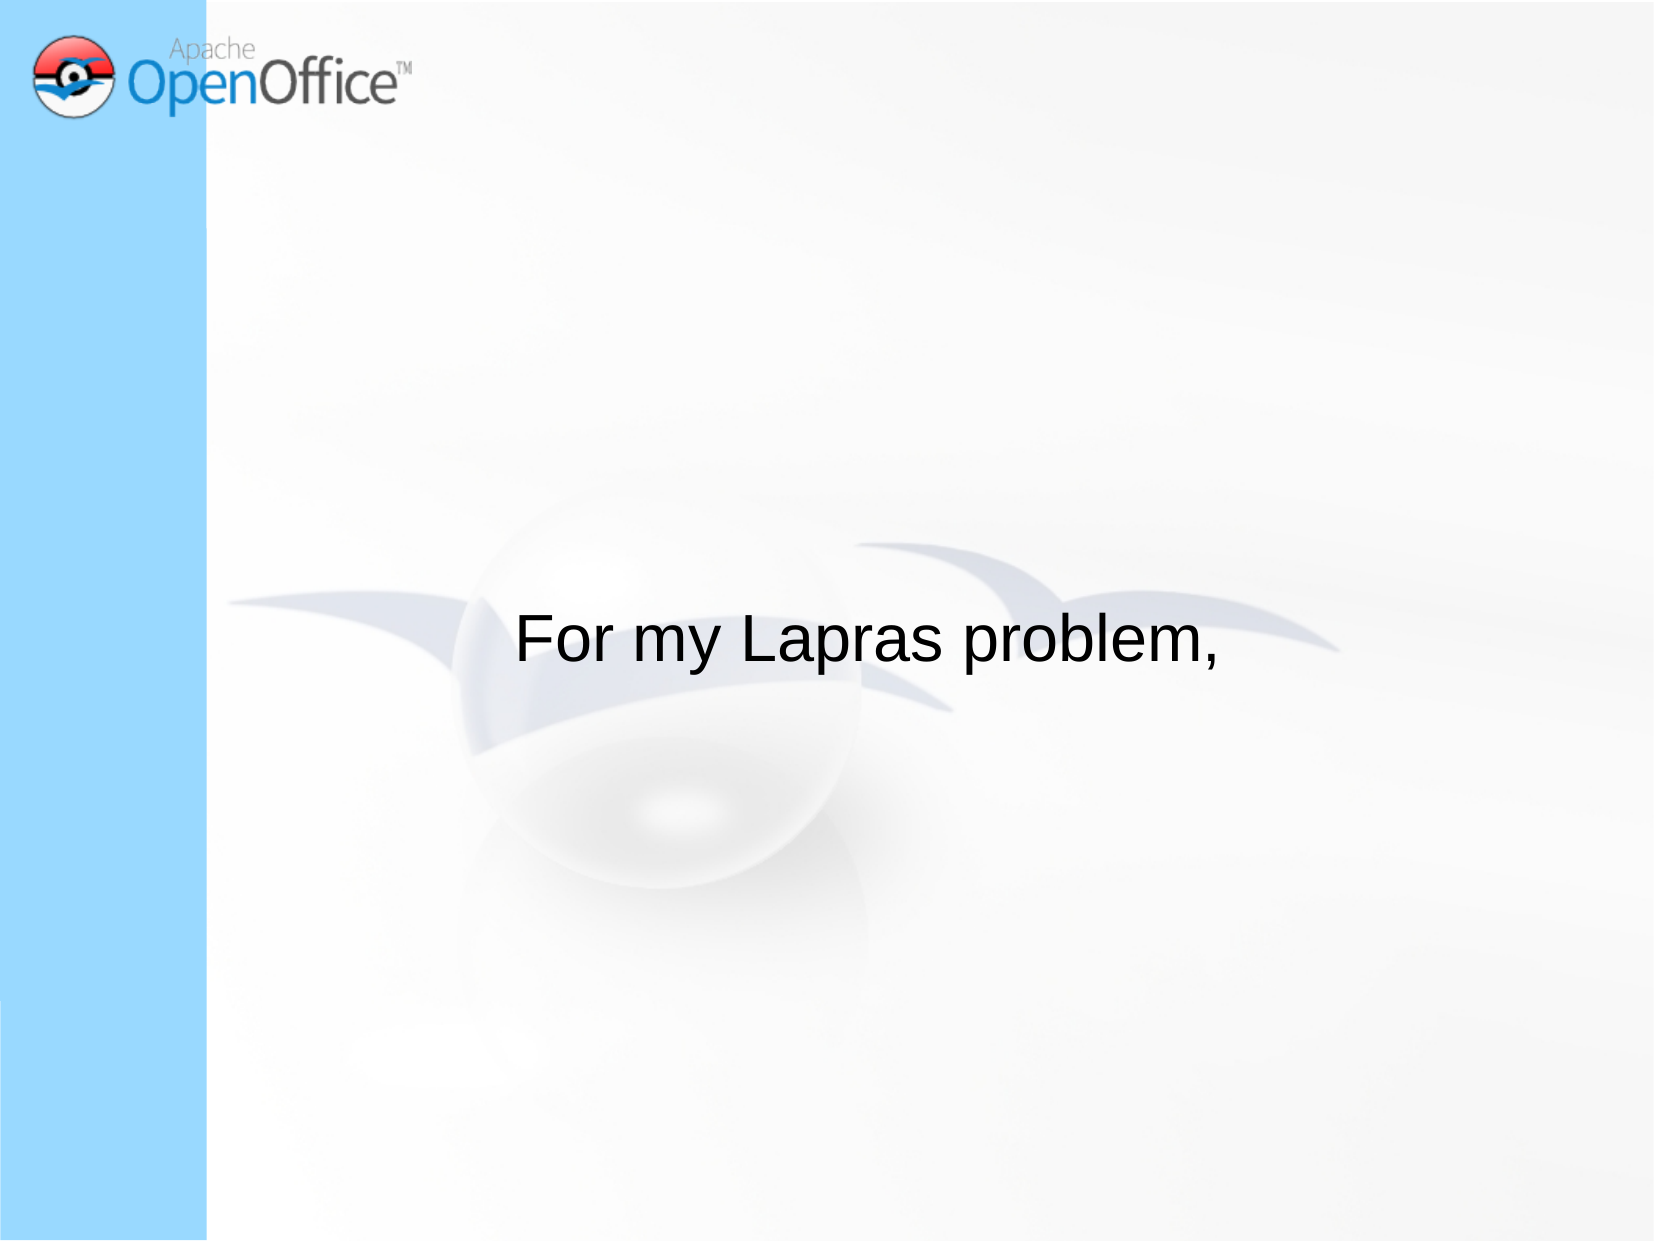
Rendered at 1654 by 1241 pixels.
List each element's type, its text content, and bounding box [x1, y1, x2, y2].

picture [31, 2, 1654, 1241]
subtitle For my Lapras problem, [165, 108, 1571, 1168]
